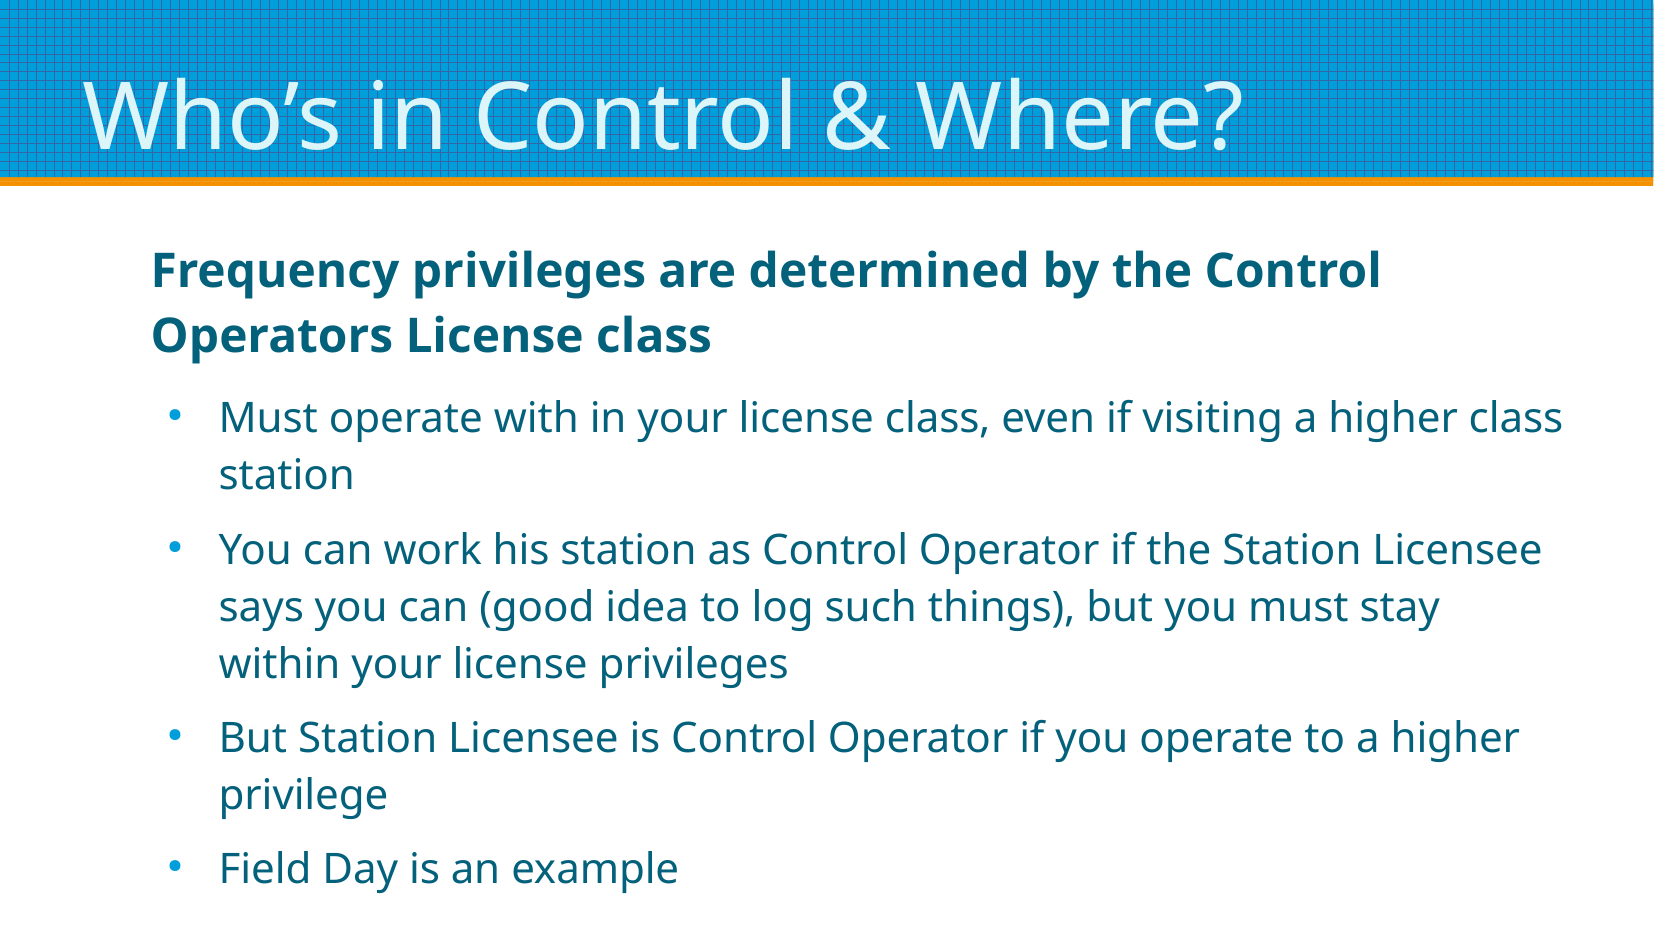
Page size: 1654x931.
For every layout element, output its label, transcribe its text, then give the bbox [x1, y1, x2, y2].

title Who’s in Control & Where? [82, 14, 1571, 178]
list Frequency privileges are determined by the Control Operators License class Must operate with in your license class, even if visiting a higher class station You can work his station as Control Operator if the Station Licensee says you can (good idea to log such things), but you must stay within your license privileges But Station Licensee is Control Operator if you operate to a higher privilege Field Day is an example [82, 236, 1571, 901]
